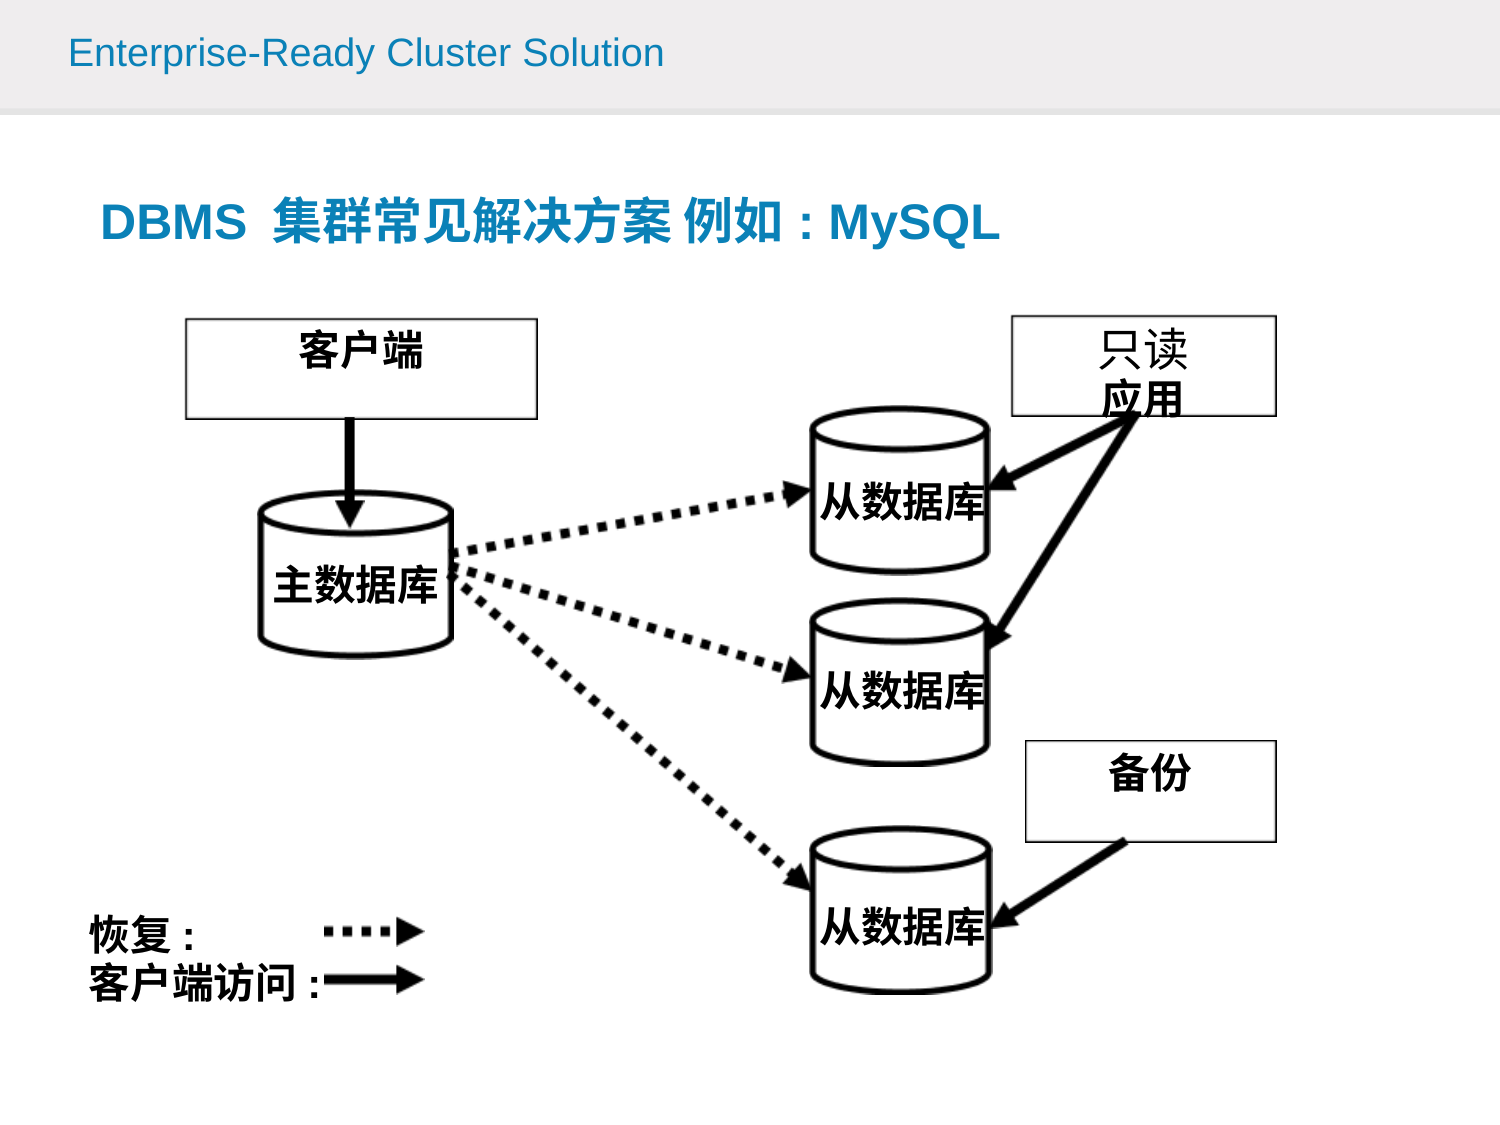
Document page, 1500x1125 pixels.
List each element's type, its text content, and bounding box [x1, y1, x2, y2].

text_box 客户端 [193, 327, 529, 376]
text_box 从数据库 [809, 904, 997, 953]
picture [0, 0, 1500, 115]
text_box 从数据库 [809, 668, 997, 717]
text_box 主数据库 [271, 562, 441, 610]
text_box 从数据库 [809, 479, 985, 528]
picture [324, 964, 425, 995]
text_box 备份 [1033, 750, 1268, 799]
text_box 恢复: 客户端访问: [88, 857, 480, 1008]
text_box 只读 应用 [1020, 324, 1268, 425]
picture [809, 953, 993, 995]
picture [324, 916, 425, 947]
picture [184, 314, 1277, 929]
title DBMS 集群常见解决方案 例如: MySQL [100, 184, 1223, 283]
